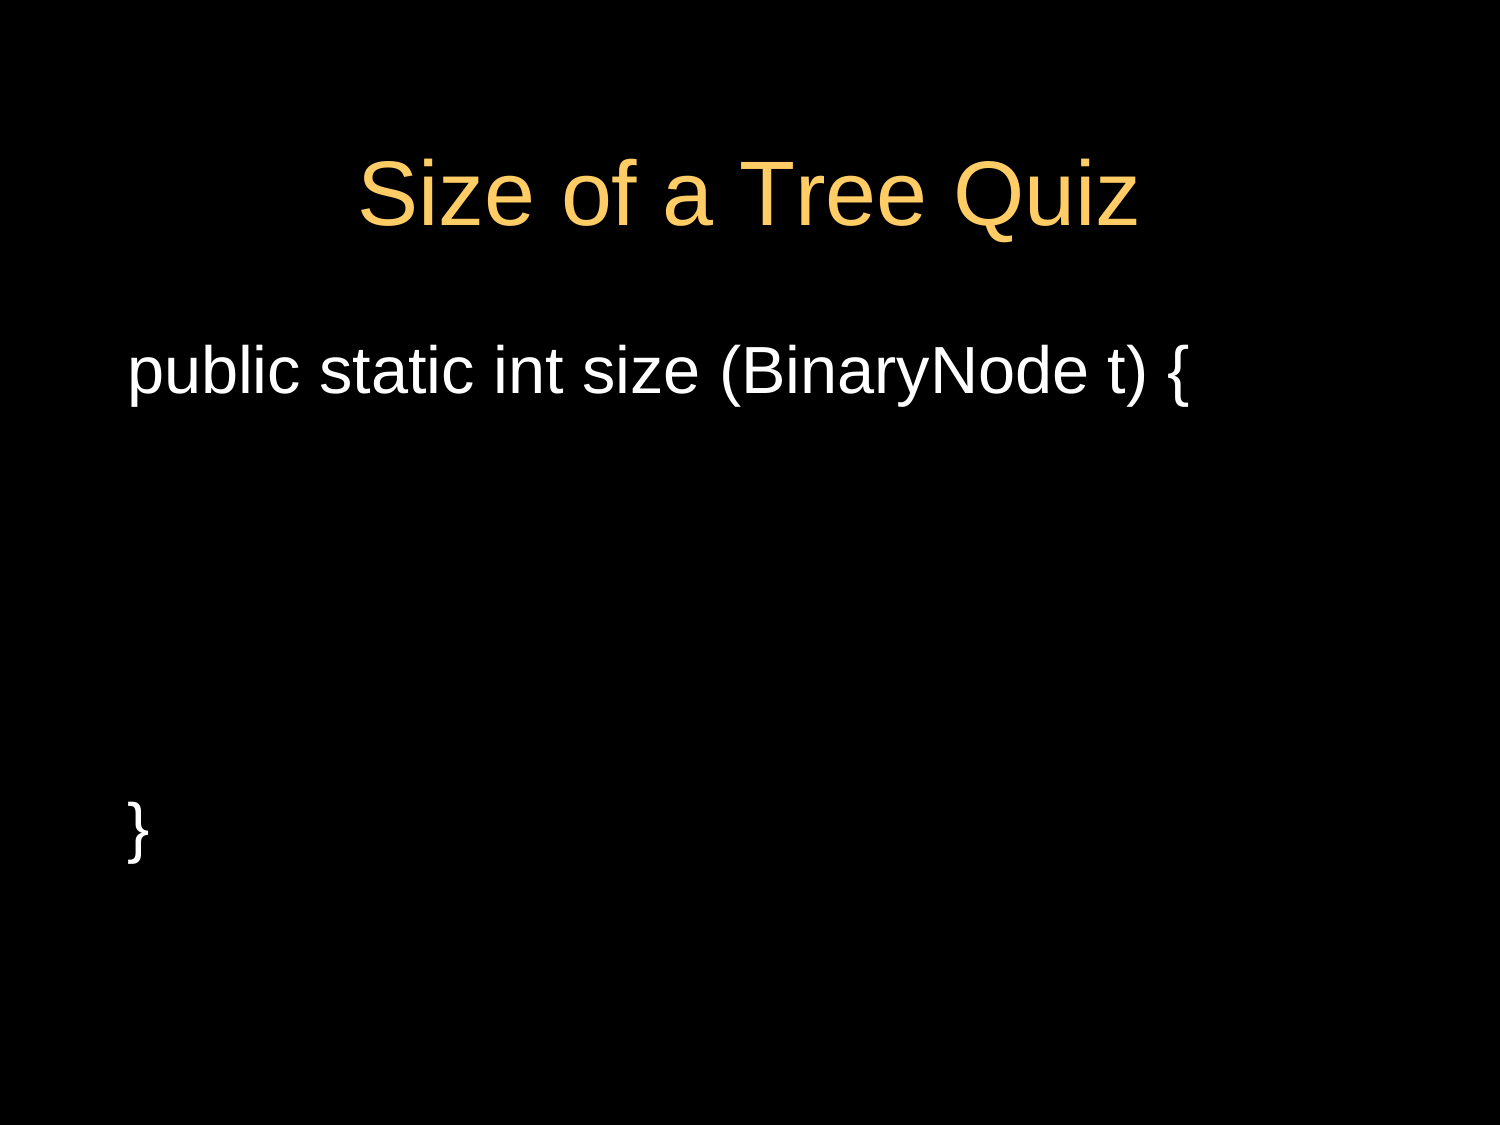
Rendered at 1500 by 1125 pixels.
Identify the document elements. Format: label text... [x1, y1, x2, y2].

title Size of a Tree Quiz [112, 99, 1388, 288]
list public static int size (BinaryNode t) { } [112, 324, 1388, 1001]
